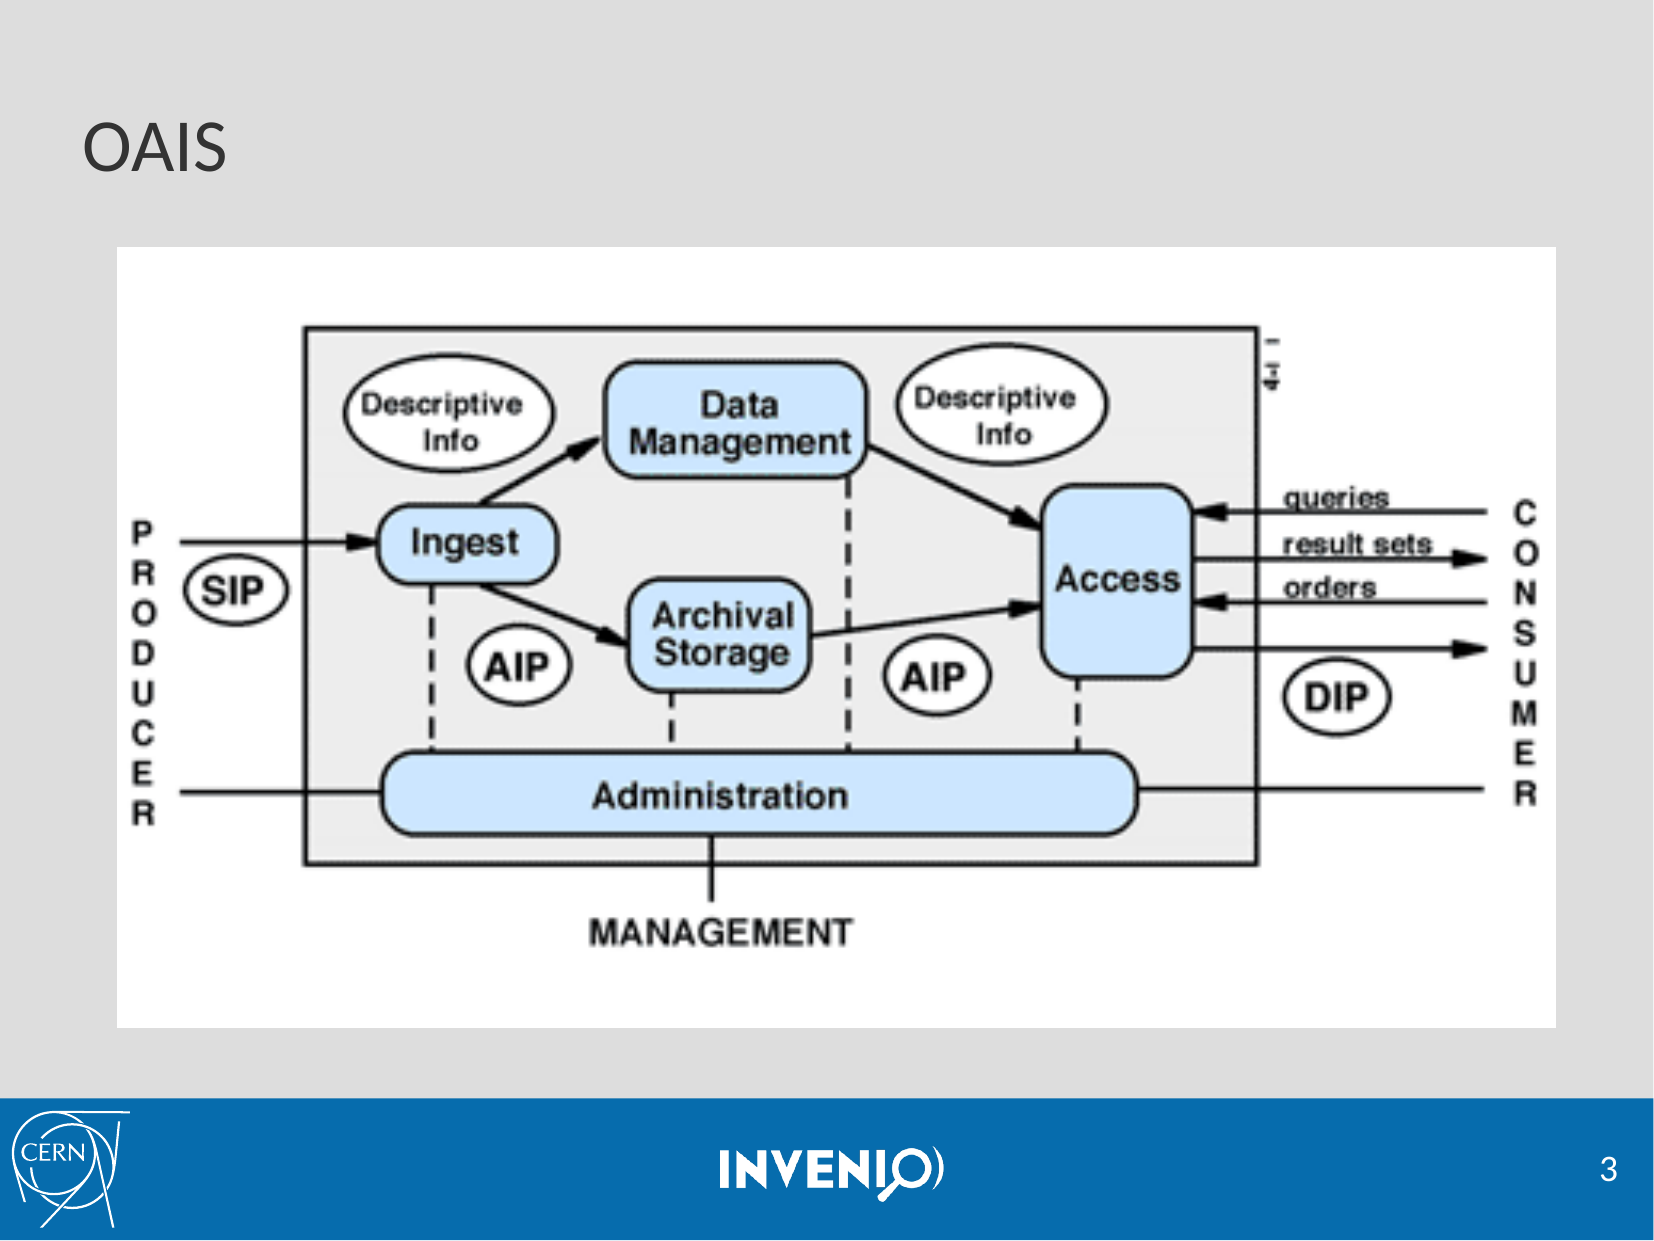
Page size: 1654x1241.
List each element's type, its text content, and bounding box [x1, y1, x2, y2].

picture [117, 247, 1556, 1028]
picture [720, 1145, 944, 1202]
title OAIS [82, 49, 1571, 257]
